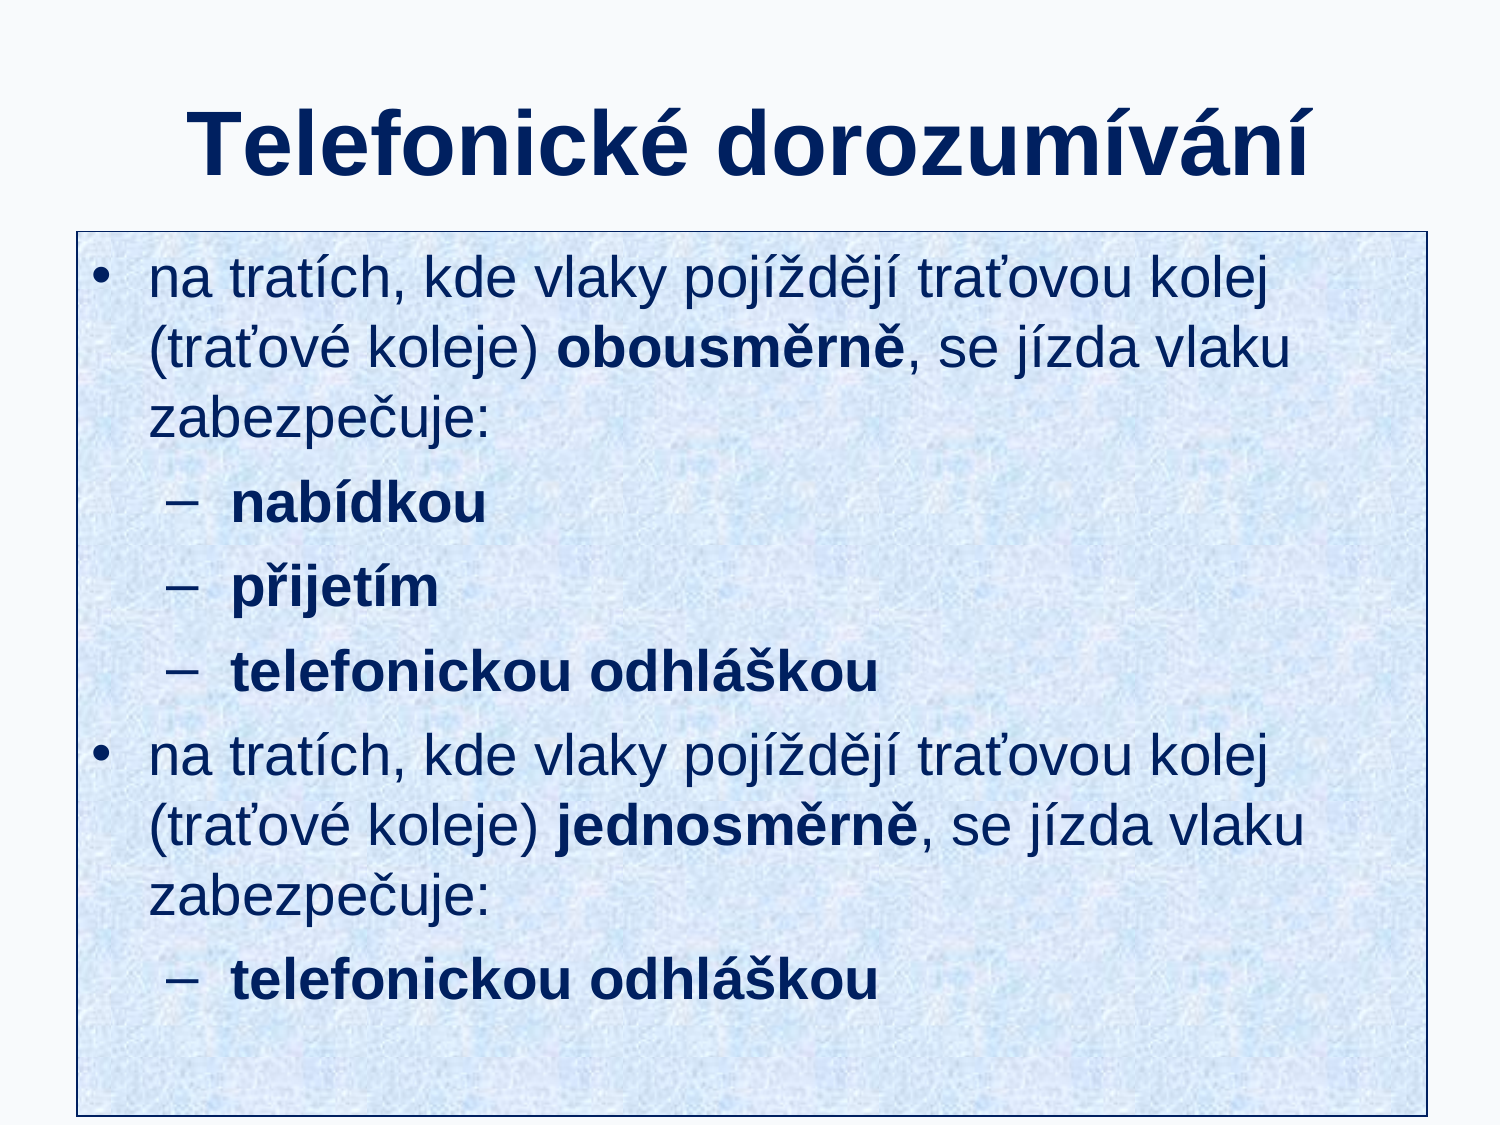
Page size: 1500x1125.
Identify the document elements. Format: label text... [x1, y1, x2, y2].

title Telefonické dorozumívání [75, 45, 1426, 233]
list na tratích, kde vlaky pojíždějí traťovou kolej (traťové koleje) obousměrně, se jízda vlaku zabezpečuje: nabídkou přijetím telefonickou odhláškou na tratích, kde vlaky pojíždějí traťovou kolej (traťové koleje) jednosměrně, se jízda vlaku zabezpečuje: telefonickou odhláškou [76, 231, 1427, 1116]
